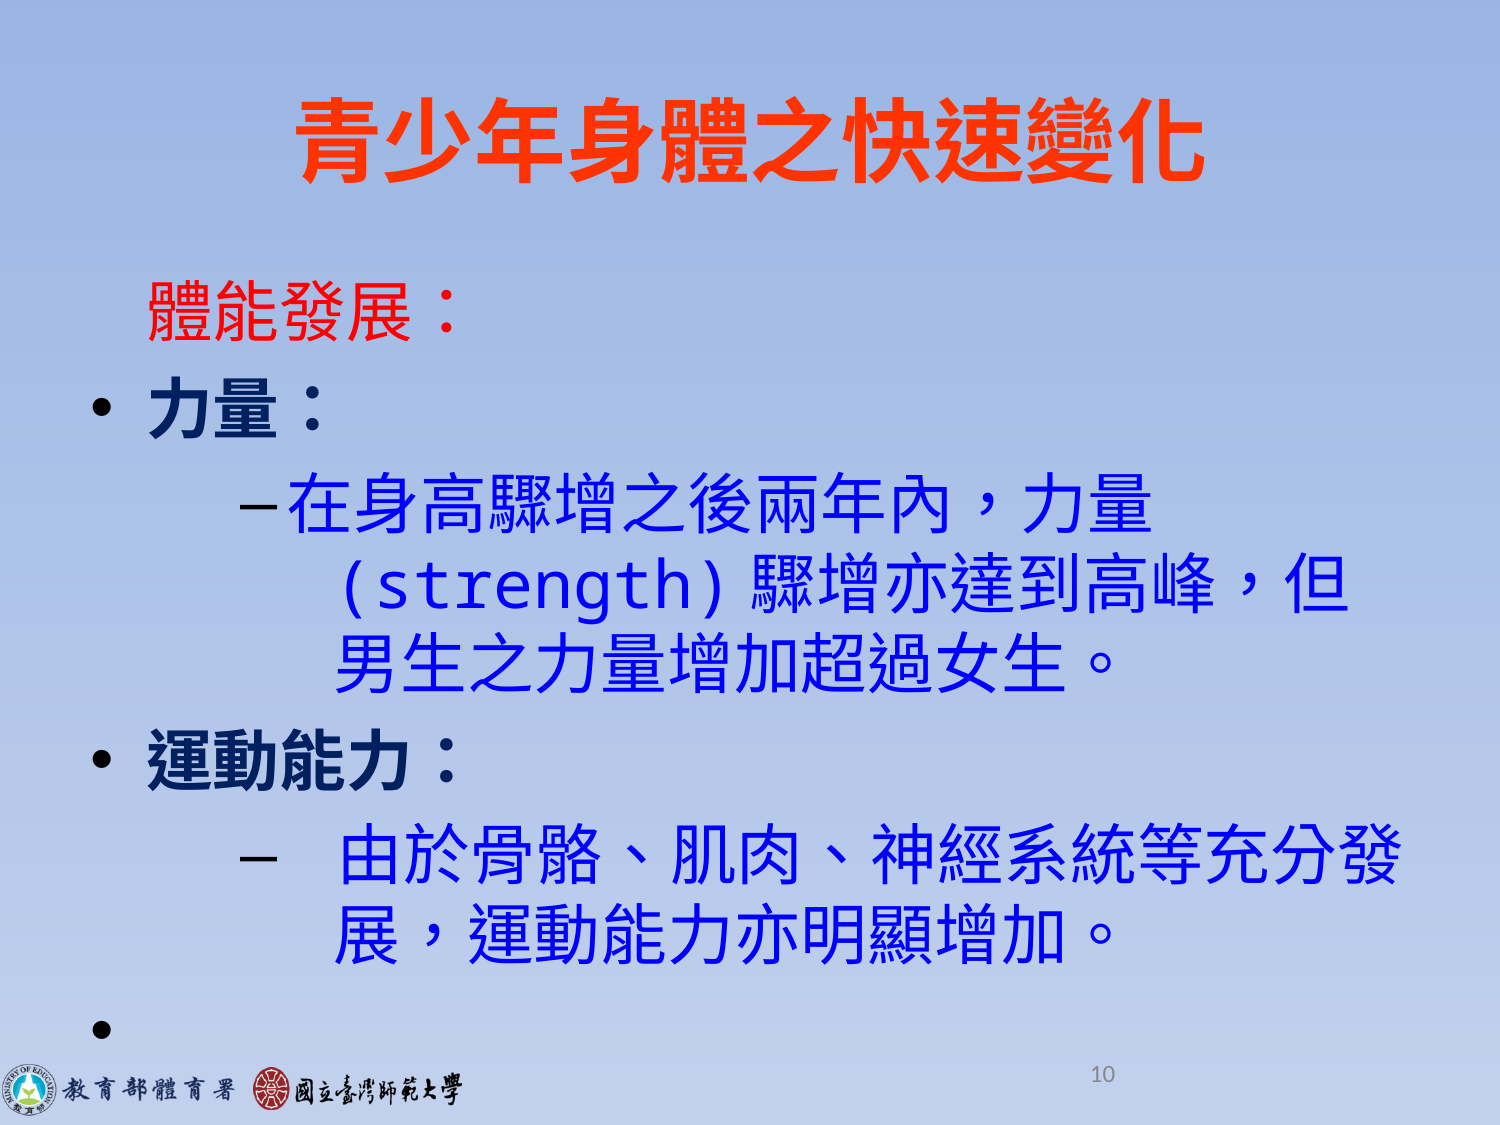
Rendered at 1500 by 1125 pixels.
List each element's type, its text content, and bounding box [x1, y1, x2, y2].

title 青少年身體之快速變化 [75, 45, 1426, 233]
list 體能發展： 力量： 在身高驟增之後兩年內，力量(strength)驟增亦達到高峰，但男生之力量增加超過女生。 運動能力： 由於骨骼、肌肉、神經系統等充分發展，運動能力亦明顯增加。 [75, 262, 1426, 1005]
text_box [1074, 1042, 1426, 1103]
